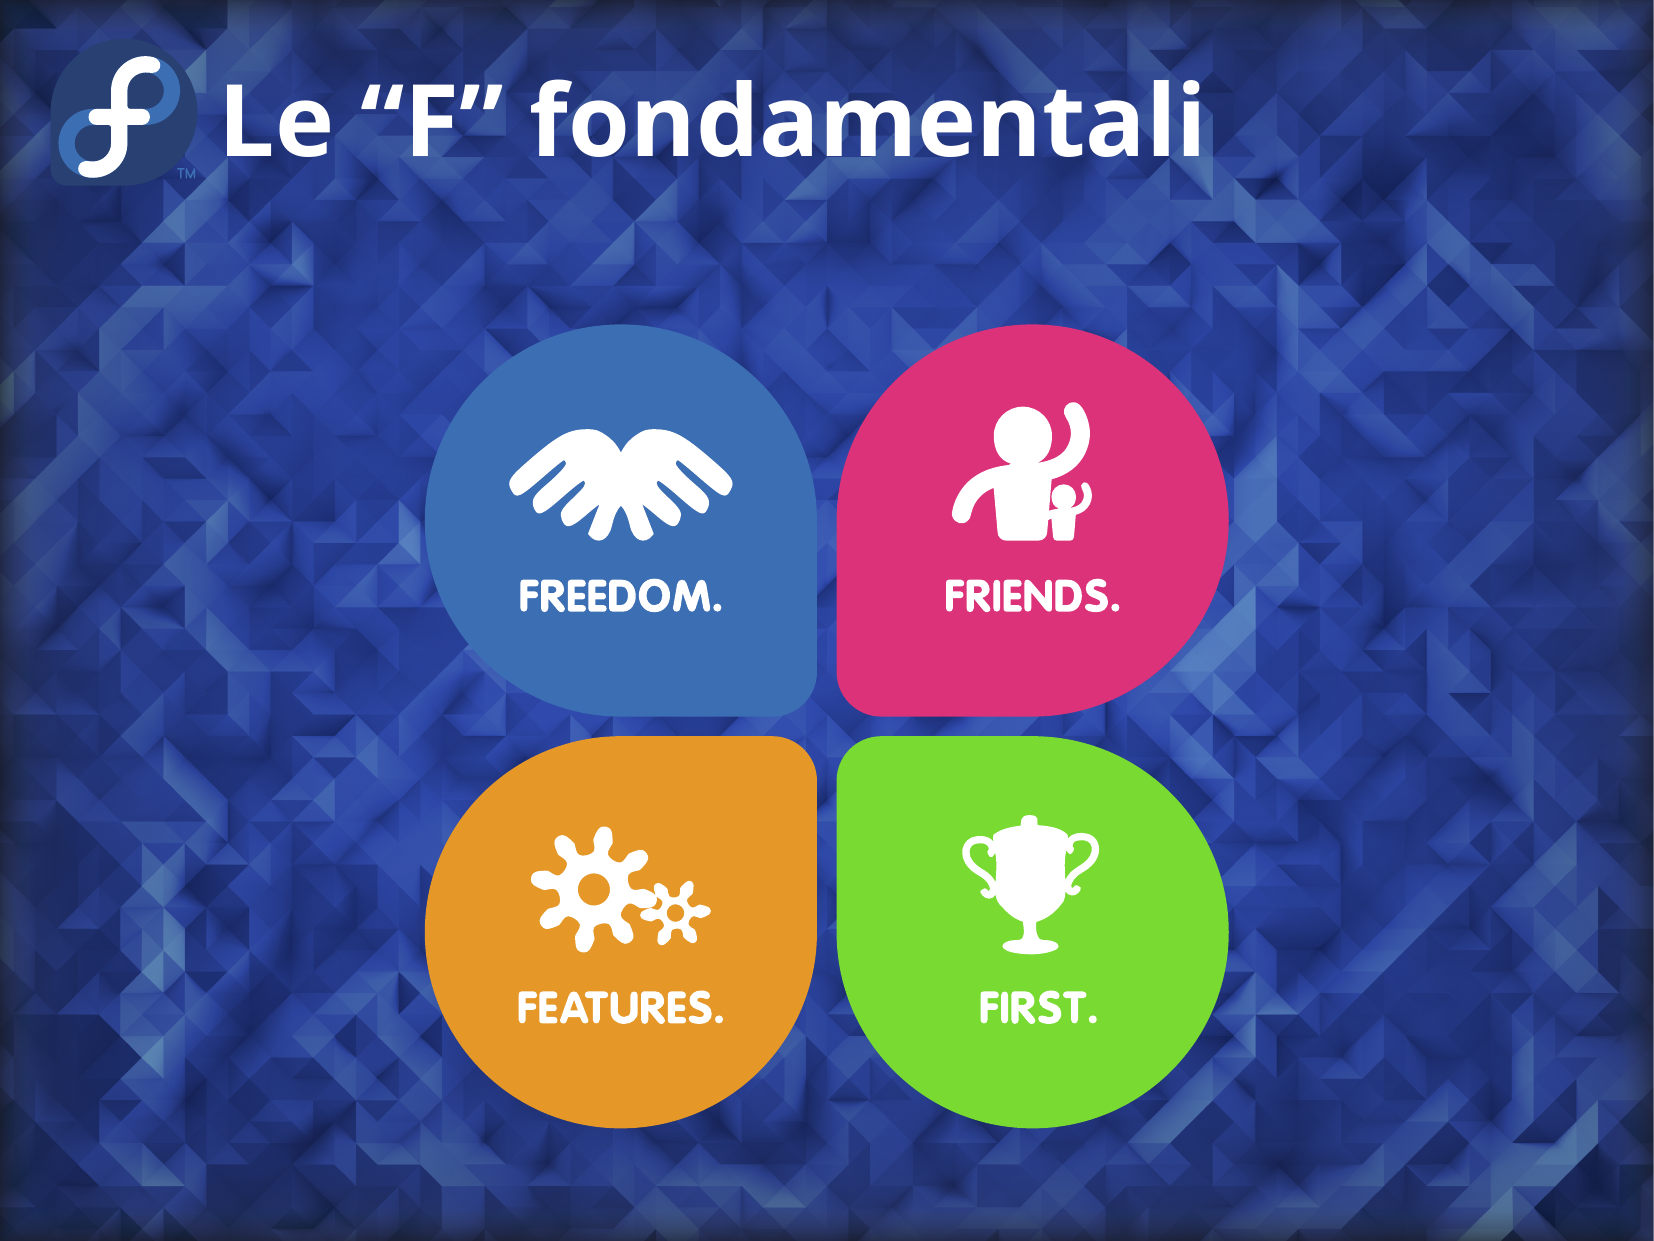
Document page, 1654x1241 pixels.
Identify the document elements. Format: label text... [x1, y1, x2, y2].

title Le “F” fondamentali [272, 23, 1654, 213]
picture [0, 0, 1654, 1241]
